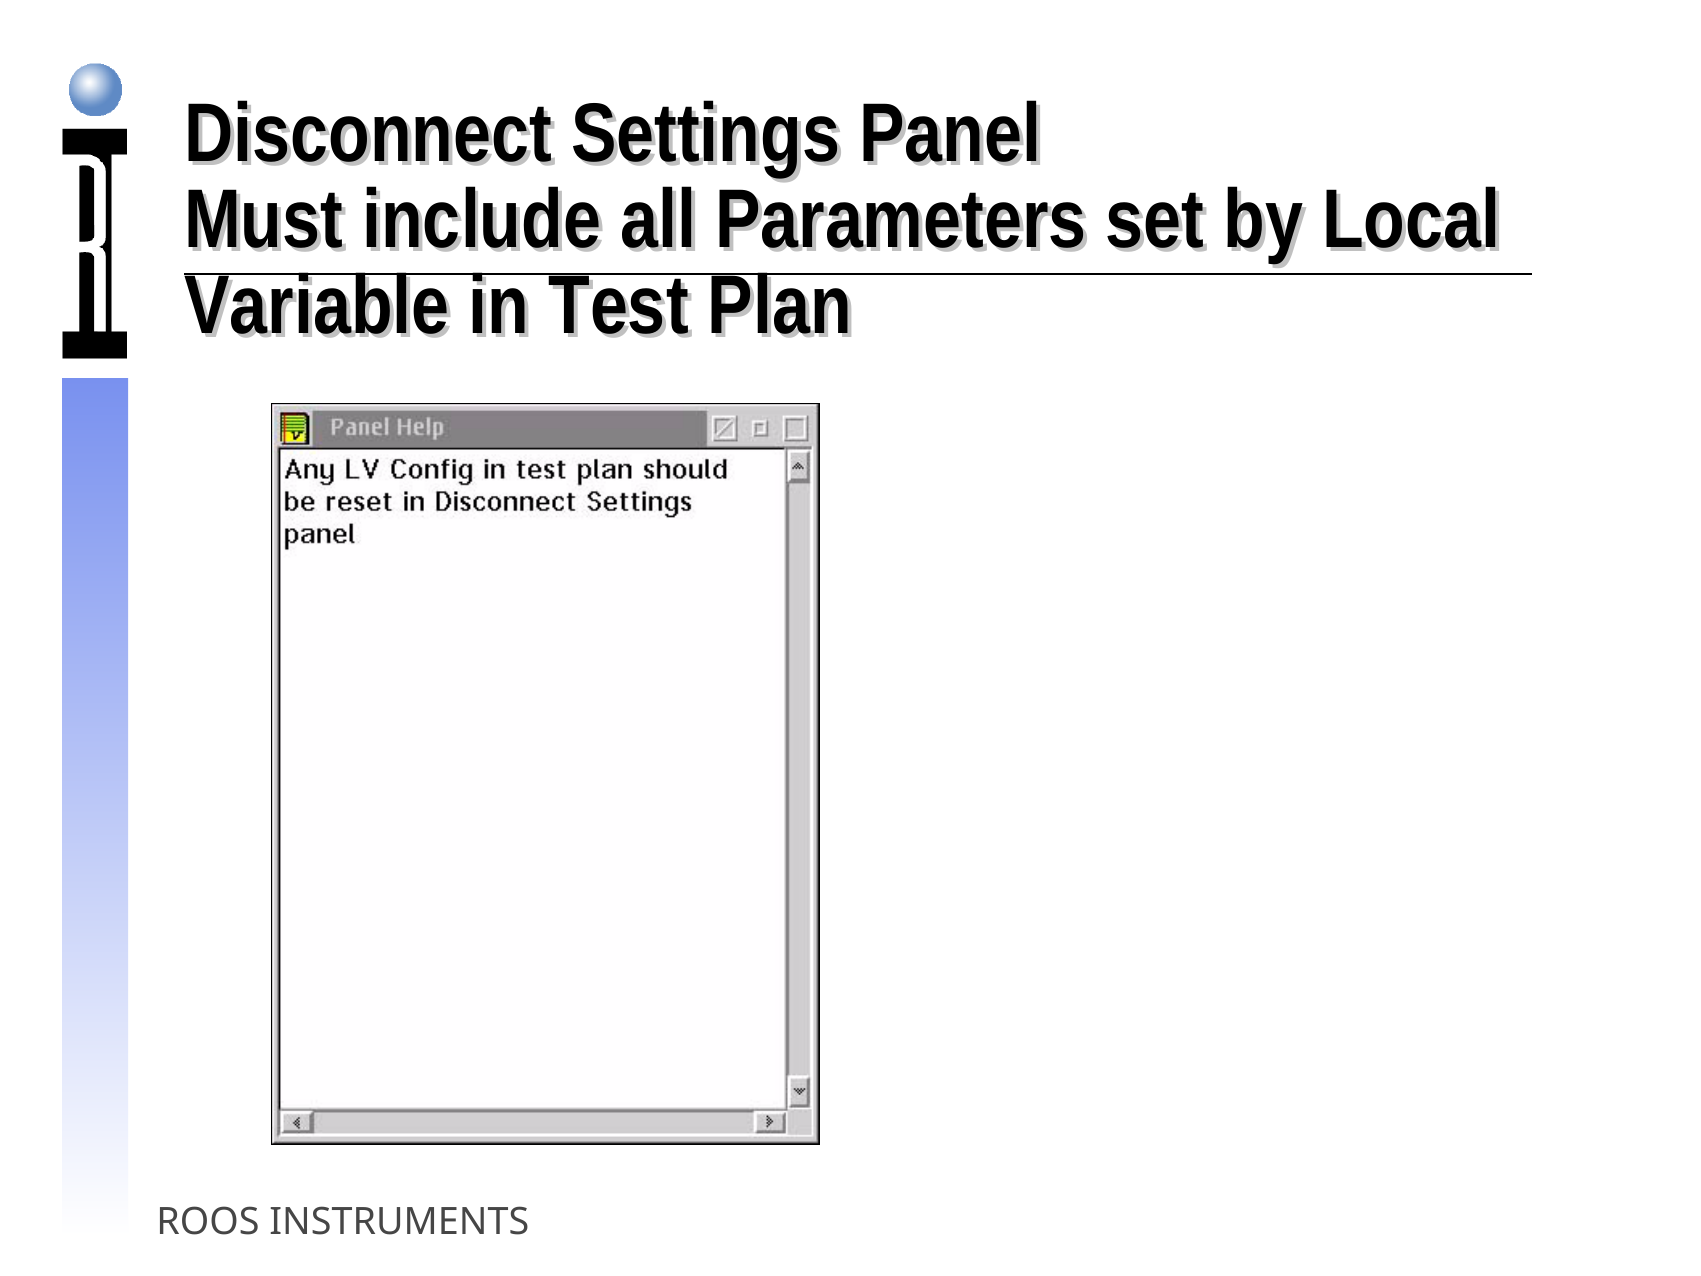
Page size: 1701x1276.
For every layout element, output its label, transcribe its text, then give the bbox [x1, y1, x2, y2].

picture [271, 403, 820, 1145]
text_box Disconnect Settings Panel Must include all Parameters set by Local Variable in Test Plan [184, 92, 1539, 360]
